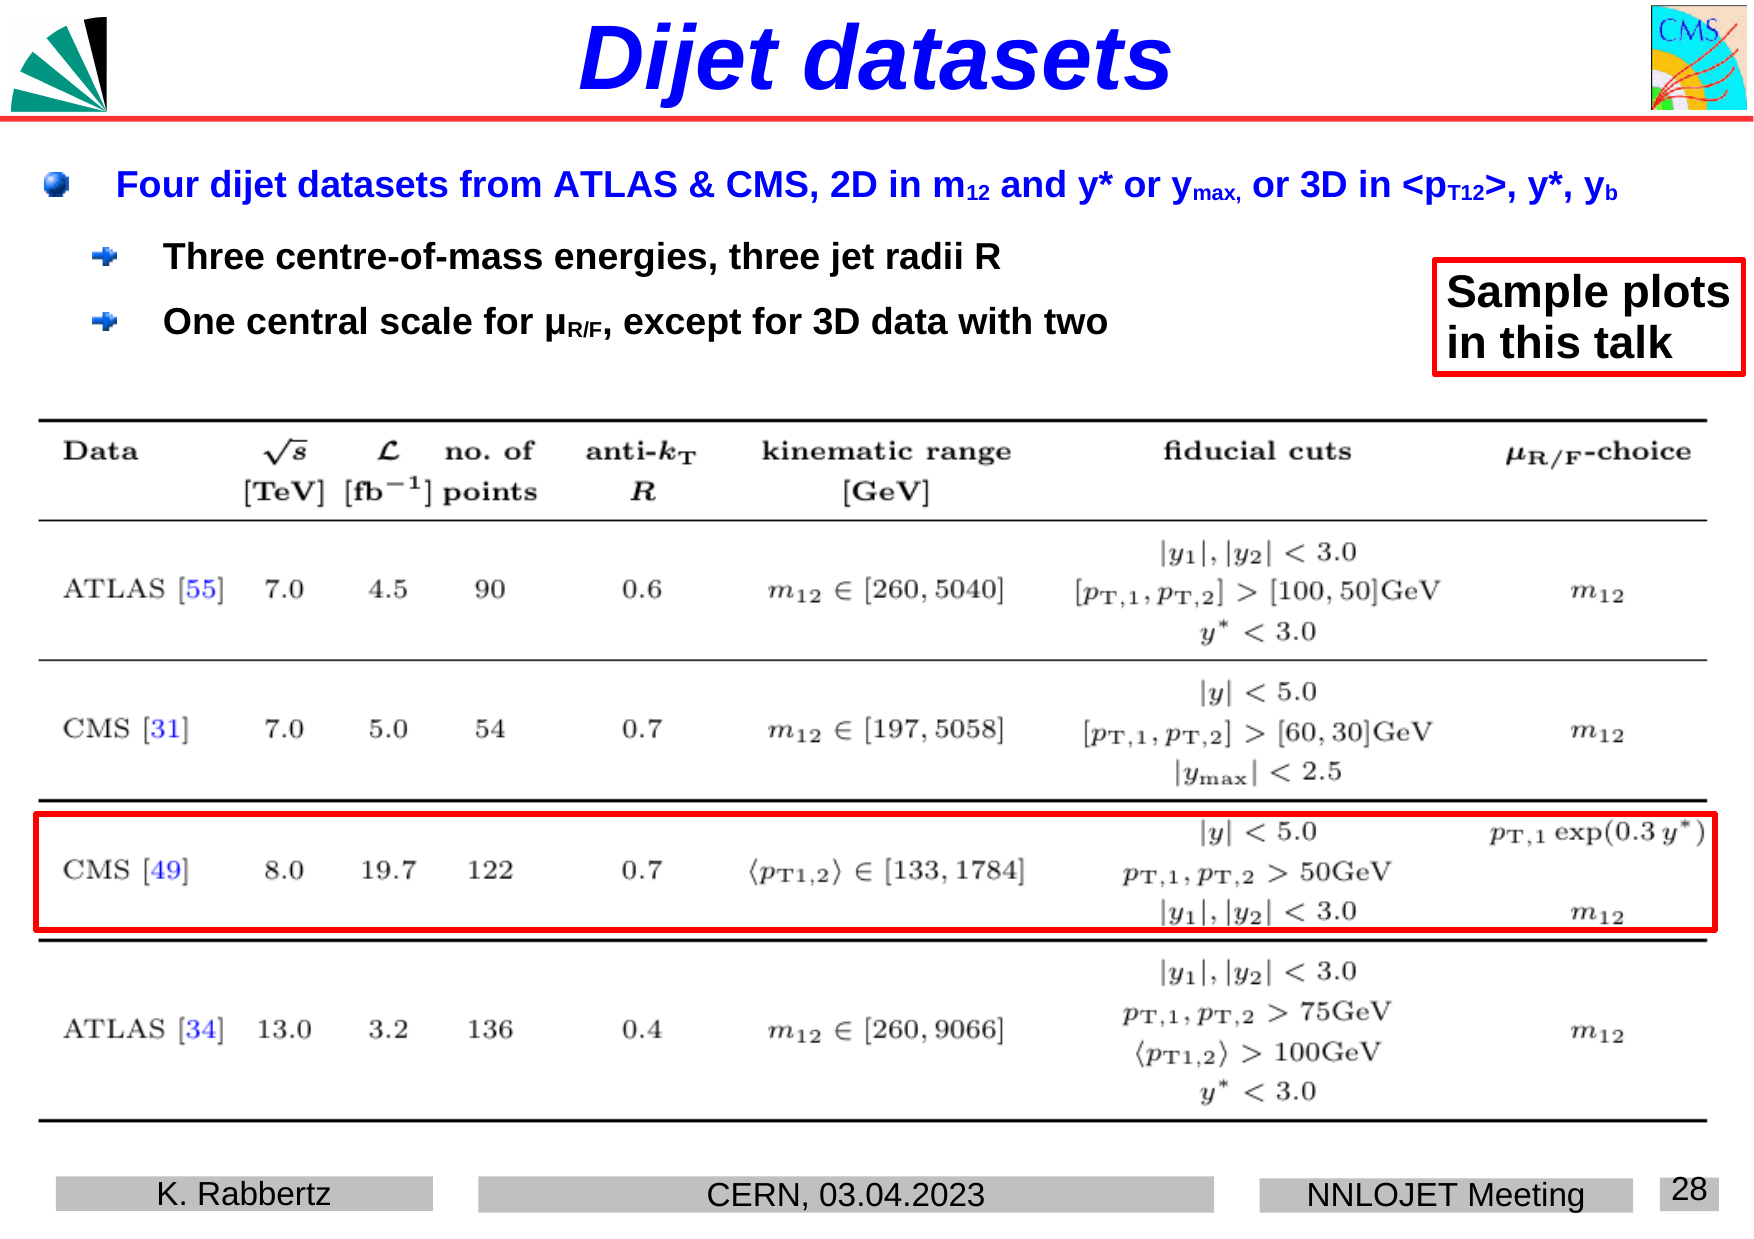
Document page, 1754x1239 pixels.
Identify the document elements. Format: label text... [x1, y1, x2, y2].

picture [1651, 5, 1747, 110]
picture [11, 17, 107, 113]
list Four dijet datasets from ATLAS & CMS, 2D in m12 and y* or ymax, or 3D in <pT12>, y*, yb Three centre-of-mass energies, three jet radii R One central scale for μR/F, except for 3D data with two [33, 163, 1716, 343]
title Dijet datasets [124, 0, 1630, 116]
picture [19, 390, 1734, 1147]
text_box Sample plots in this talk [1434, 260, 1744, 375]
